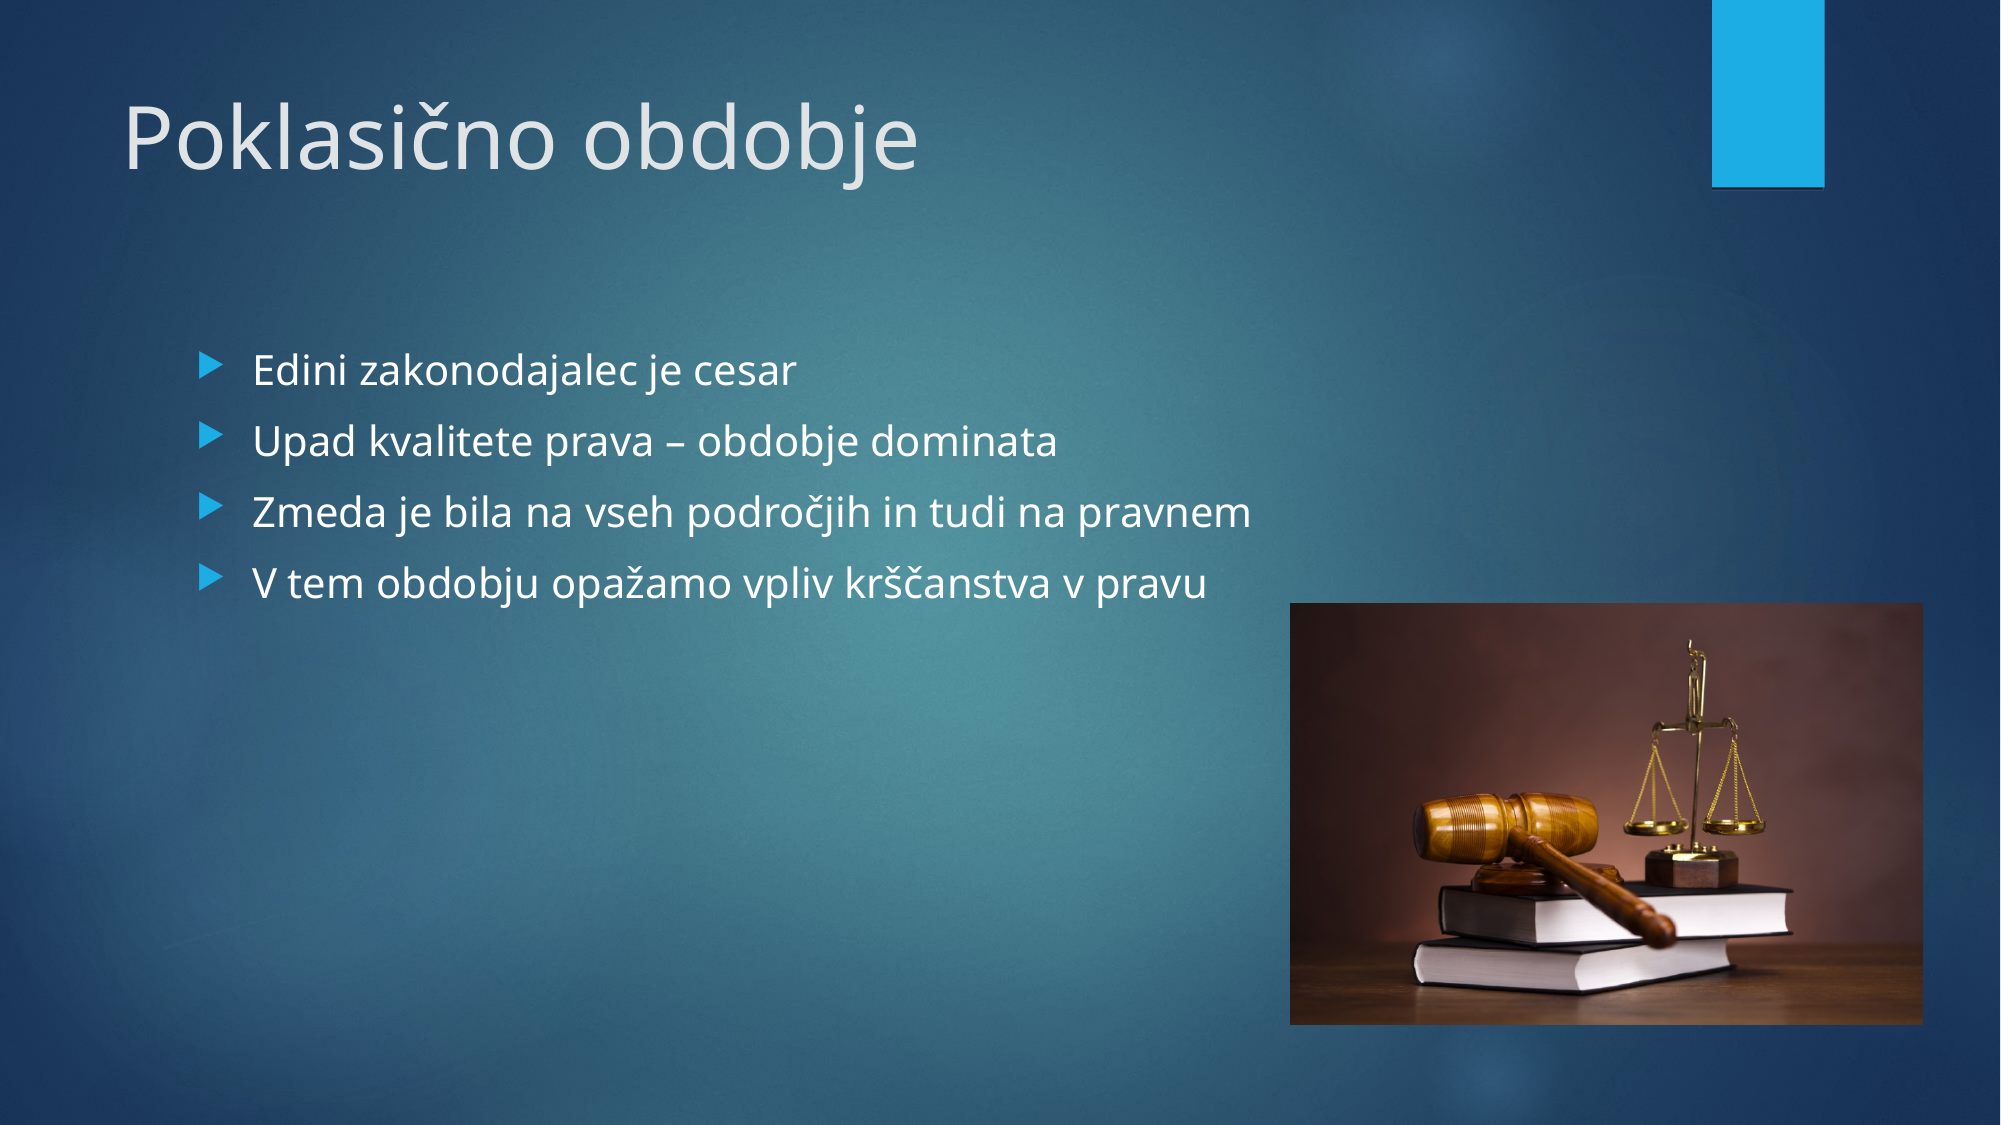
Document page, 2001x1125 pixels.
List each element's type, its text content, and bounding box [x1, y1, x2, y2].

picture [0, 0, 2001, 1125]
list Edini zakonodajalec je cesar Upad kvalitete prava – obdobje dominata Zmeda je bila na vseh področjih in tudi na pravnem V tem obdobju opažamo vpliv krščanstva v pravu [181, 336, 1649, 1025]
title Poklasično obdobje [106, 74, 1649, 304]
